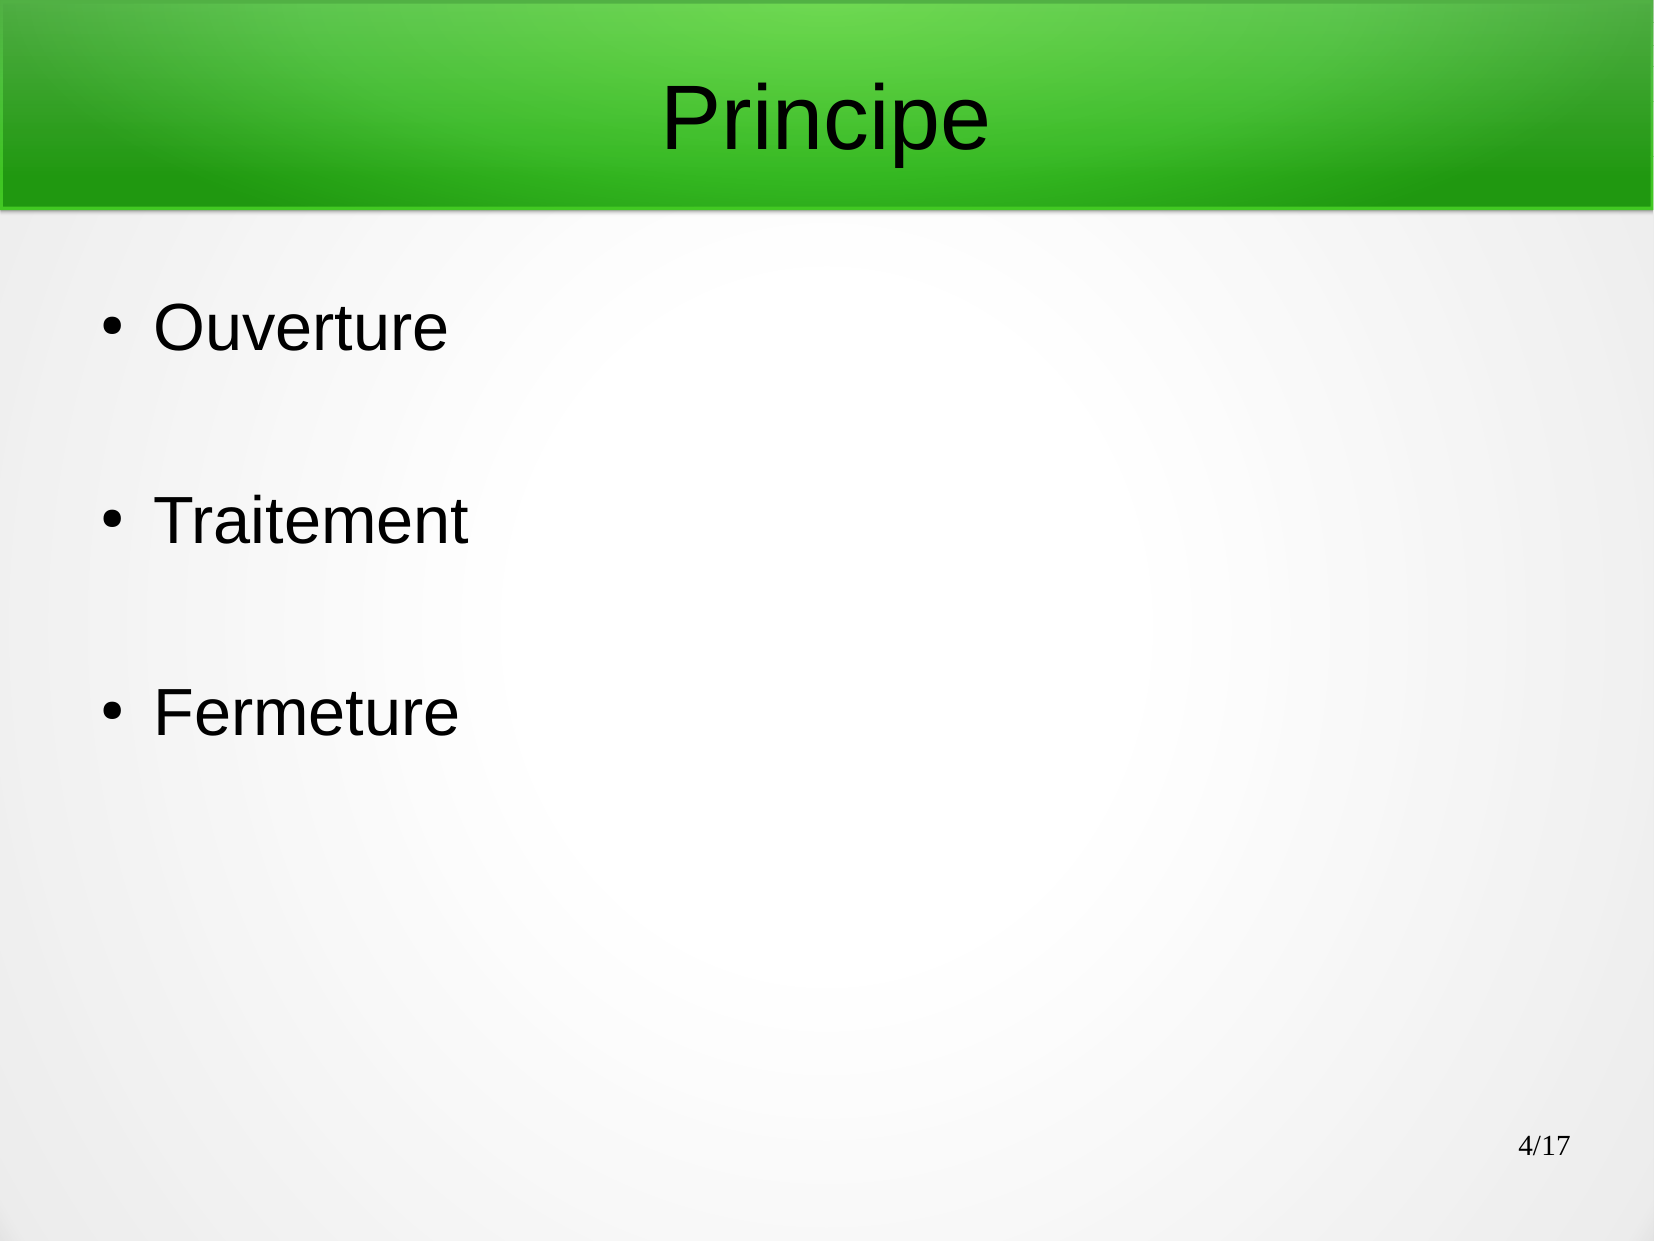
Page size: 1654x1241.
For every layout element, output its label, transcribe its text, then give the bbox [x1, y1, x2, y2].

list Ouverture Traitement Fermeture [82, 290, 1571, 1146]
title Principe [82, 47, 1571, 189]
